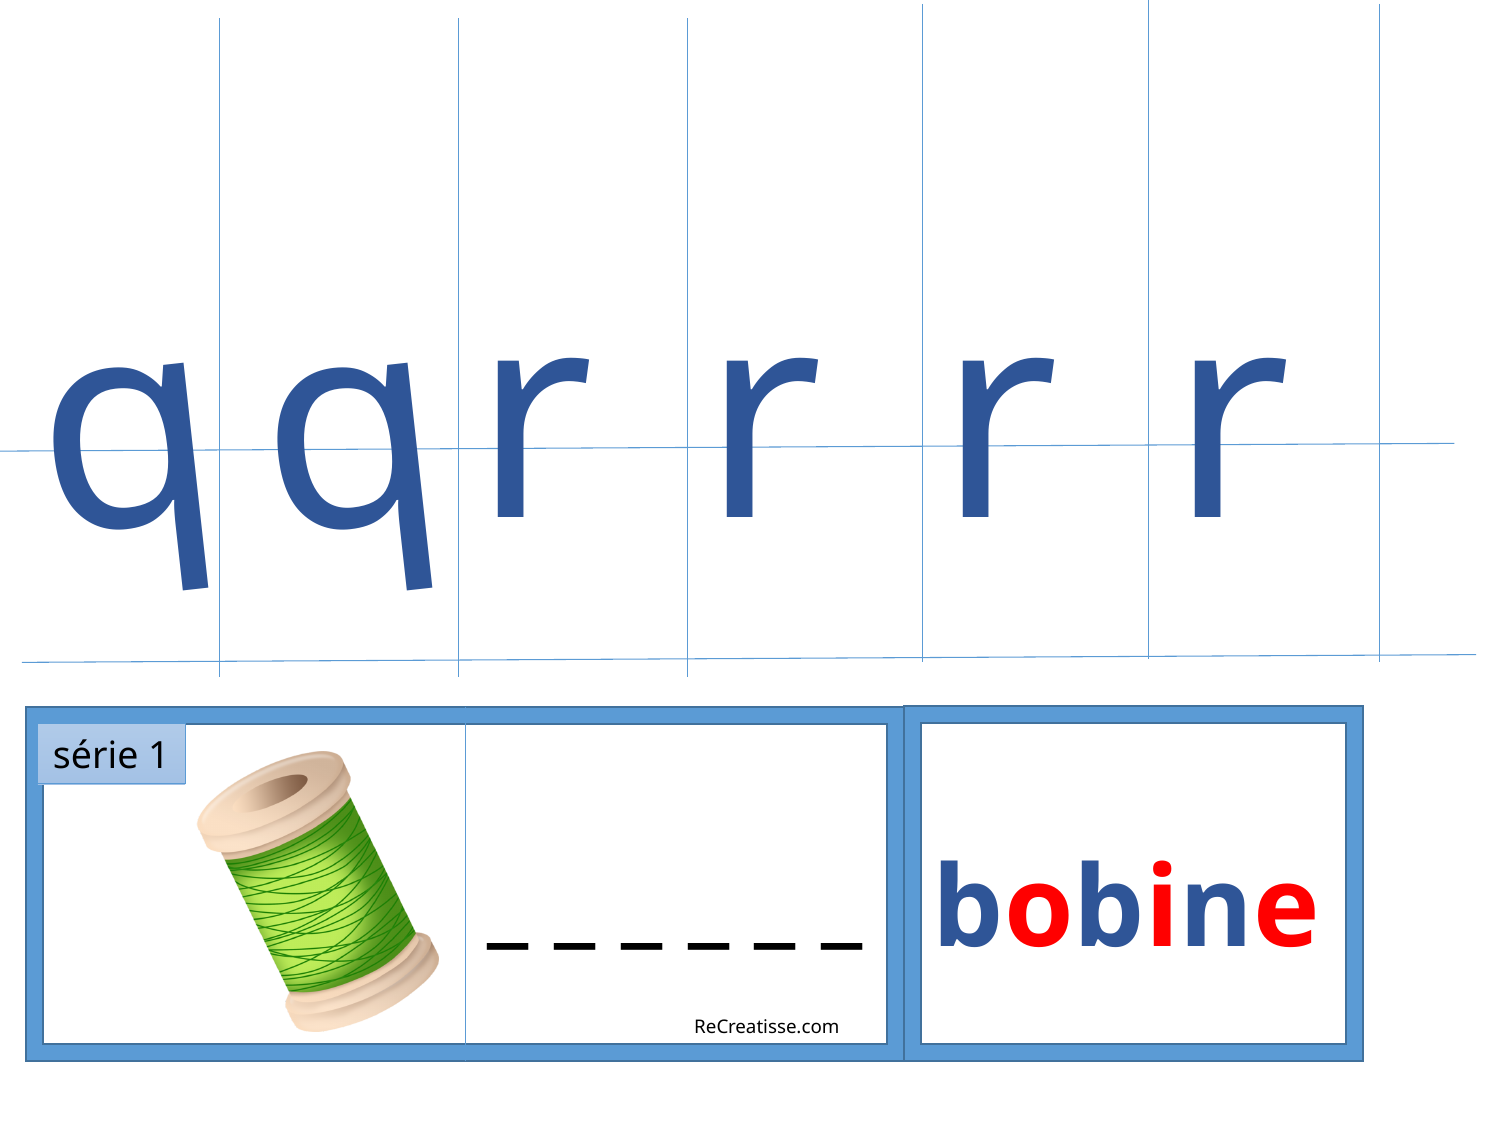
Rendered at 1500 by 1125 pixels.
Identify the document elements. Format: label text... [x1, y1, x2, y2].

text_box r [688, 218, 838, 583]
text_box r [458, 218, 609, 583]
text_box ReCreatisse.com [679, 1007, 854, 1045]
picture [196, 751, 439, 1032]
text_box r [1155, 218, 1306, 583]
text_box q [304, 388, 392, 508]
text_box série 1 [38, 724, 185, 784]
text_box q [80, 388, 168, 508]
text_box q [222, 216, 458, 603]
text_box q [0, 216, 249, 603]
text_box [26, 706, 1364, 1062]
text_box r [923, 218, 1074, 583]
text_box _ _ _ _ _ _ [472, 827, 879, 962]
text_box bobine [918, 827, 1335, 977]
